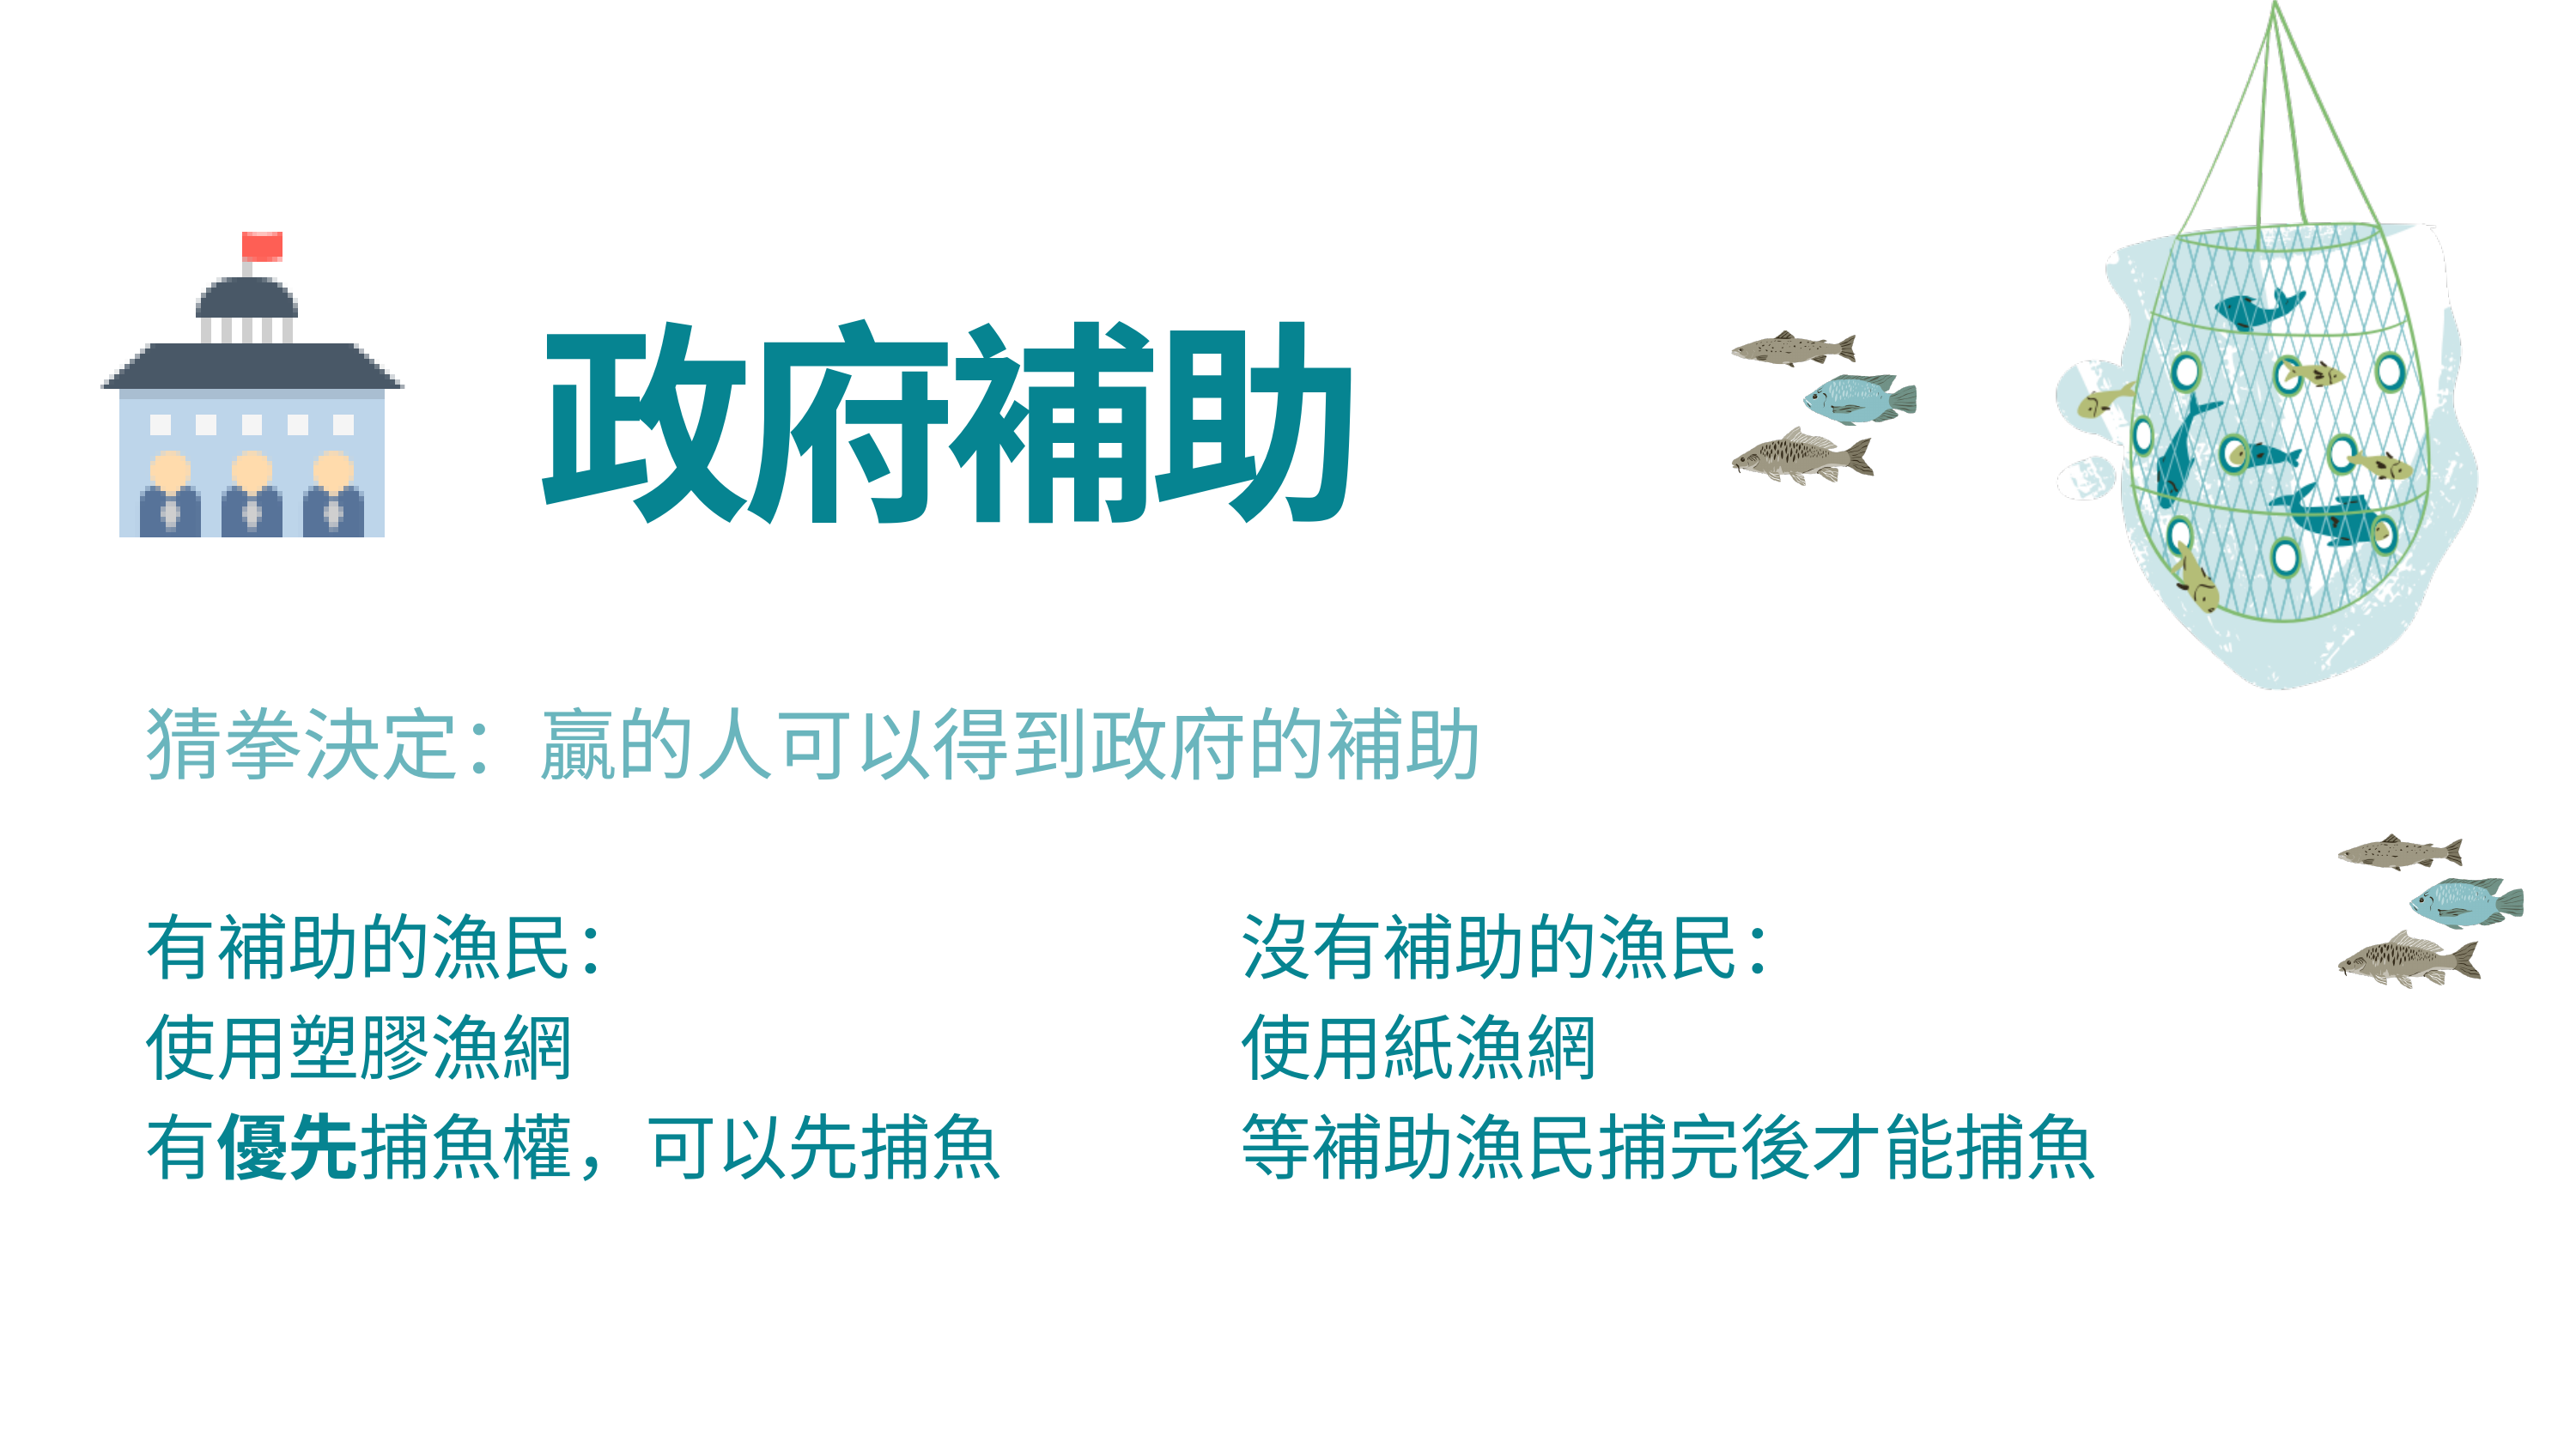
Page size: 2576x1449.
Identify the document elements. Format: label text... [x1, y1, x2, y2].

text_box [2054, 0, 2479, 691]
text_box [1731, 330, 1917, 486]
text_box 猜拳決定：贏的人可以得到政府的補助 [144, 679, 1777, 792]
text_box [2337, 834, 2524, 989]
text_box 有補助的漁民： 使用塑膠漁網 有優先捕魚權，可以先捕魚 [144, 888, 1004, 1191]
text_box 政府補助 [538, 246, 1568, 537]
text_box 沒有補助的漁民： 使用紙漁網 等補助漁民捕完後才能捕魚 [1240, 888, 2201, 1293]
text_box [100, 232, 405, 537]
